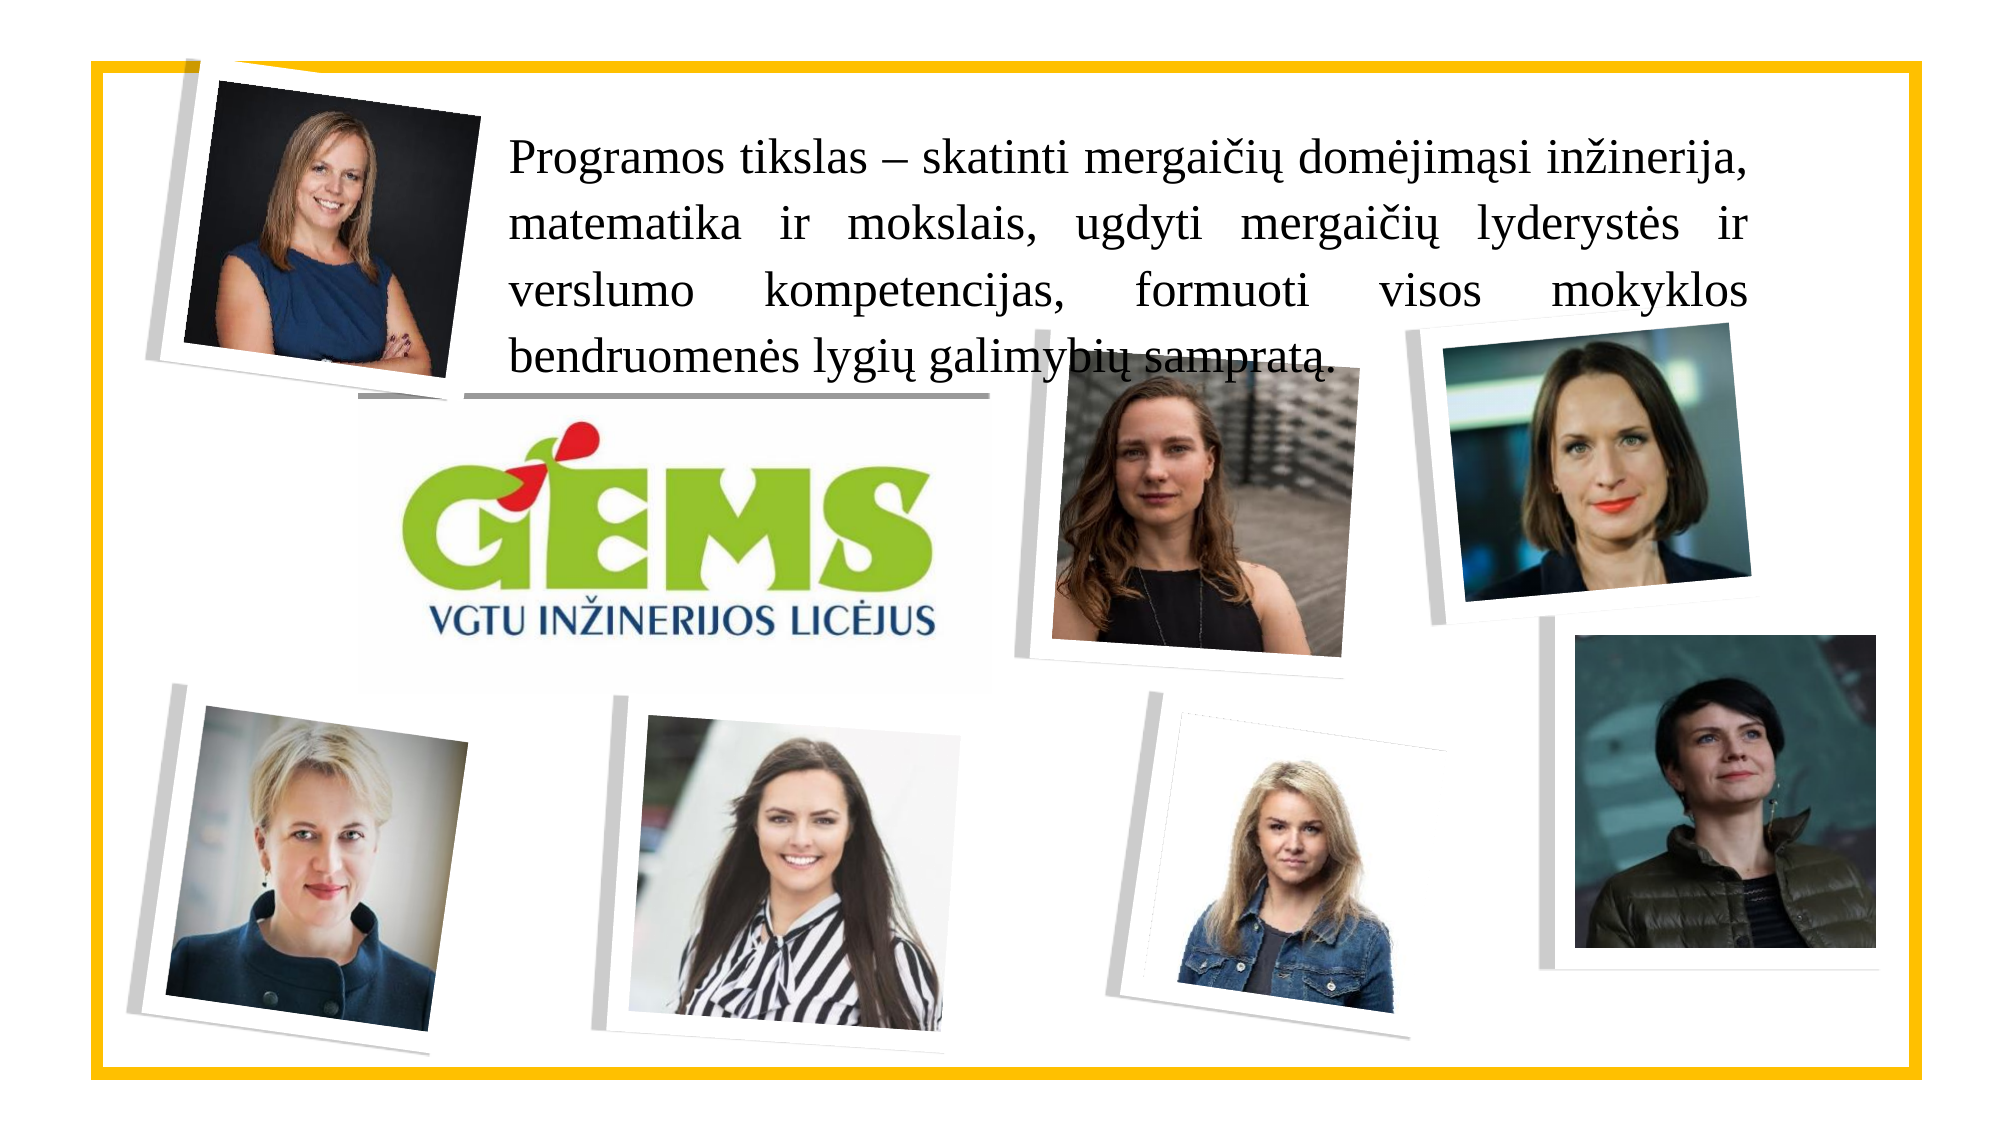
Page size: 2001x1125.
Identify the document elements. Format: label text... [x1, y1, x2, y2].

picture [1143, 712, 1447, 1016]
picture [1575, 635, 1876, 949]
picture [1446, 391, 1752, 603]
picture [628, 714, 961, 1032]
picture [358, 399, 992, 694]
picture [183, 80, 482, 379]
picture [165, 705, 469, 1032]
picture [1051, 391, 1359, 658]
text_box Programos tikslas – skatinti mergaičių domėjimąsi inžinerija, matematika ir mokslais, ugdyti mergaičių lyderystės ir verslumo kompetencijas, formuoti visos mokyklos bendruomenės lygių galimybių sampratą. [494, 109, 1810, 391]
